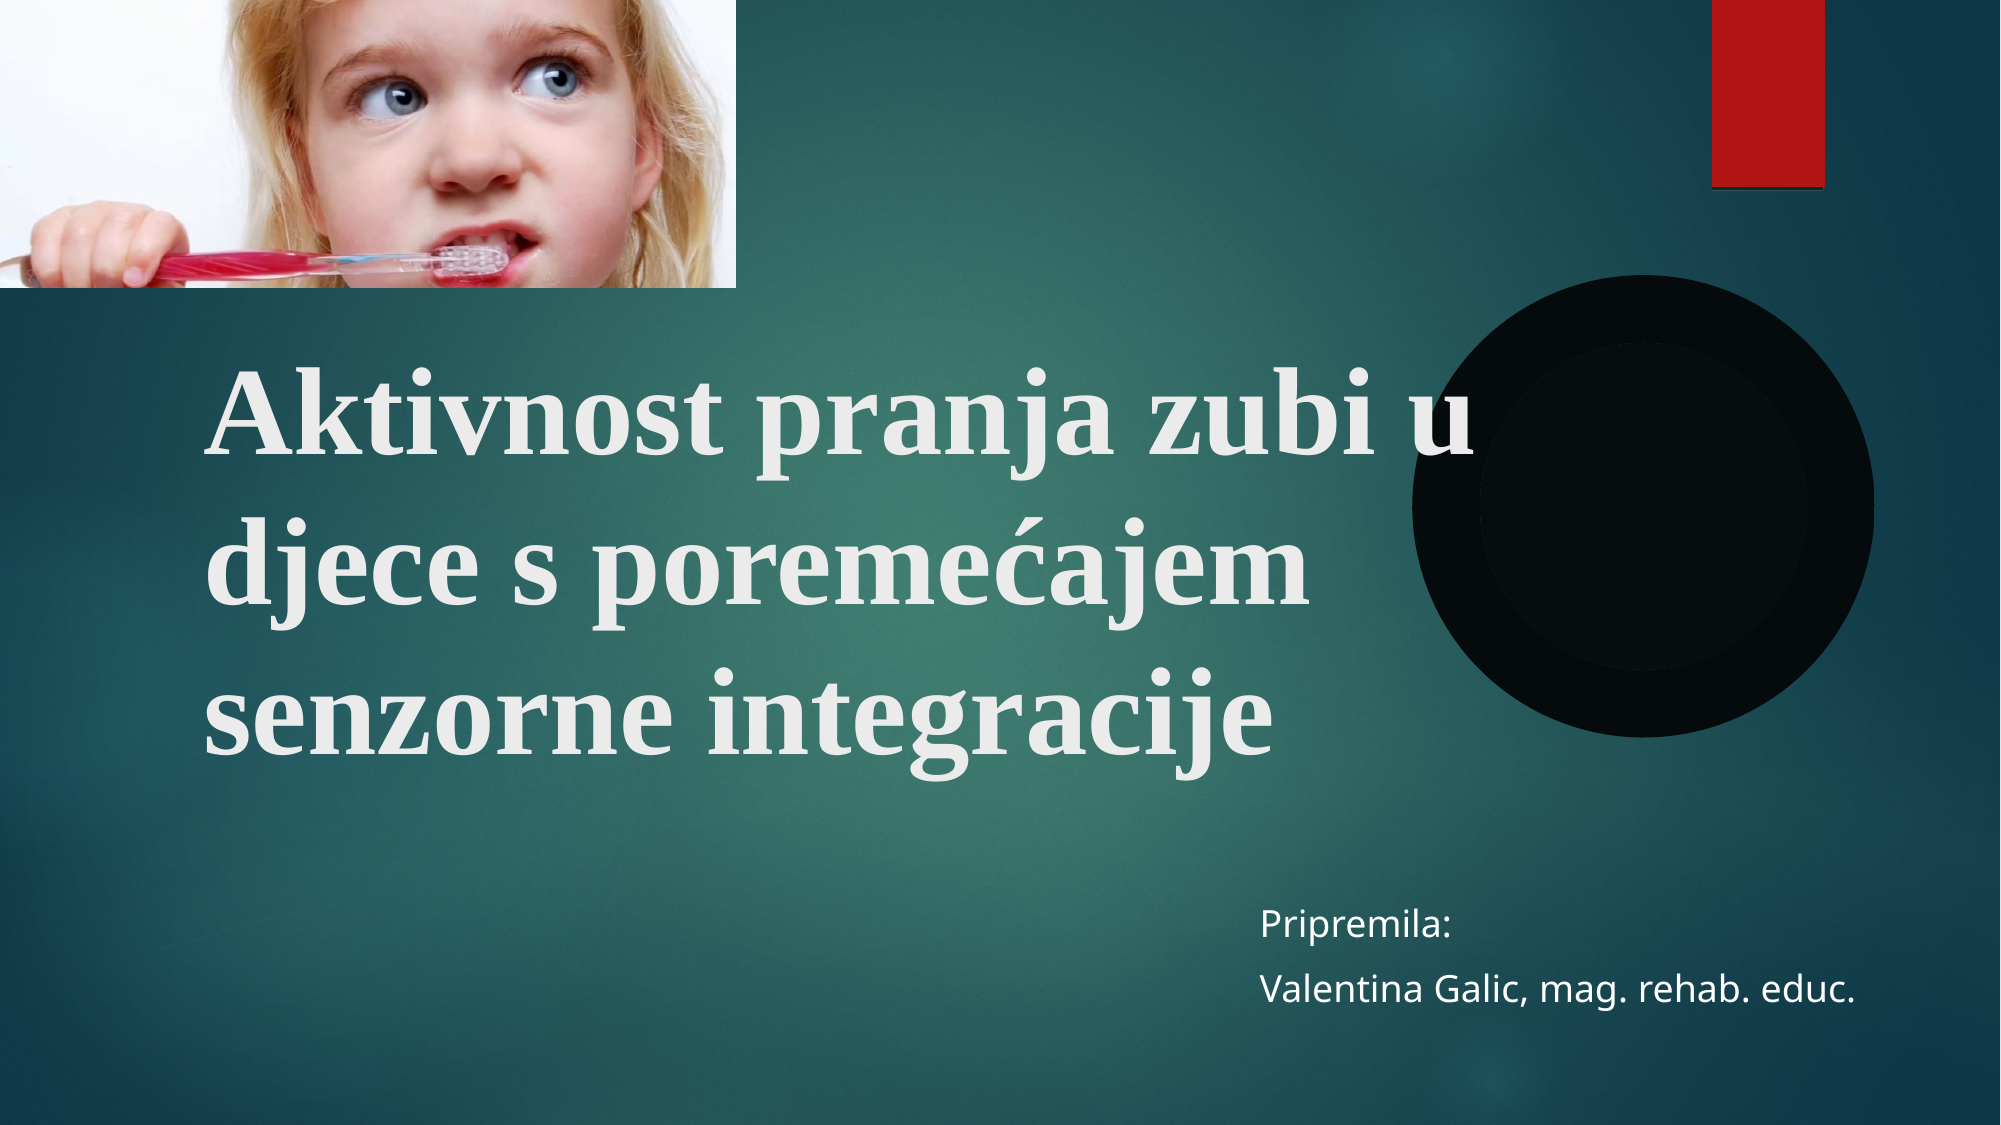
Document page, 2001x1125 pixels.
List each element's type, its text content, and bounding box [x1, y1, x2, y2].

picture [0, 0, 736, 288]
list Pripremila: Valentina Galic, mag. rehab. educ. [1244, 892, 1966, 1125]
title Aktivnost pranja zubi u djece s poremećajem senzorne integracije [188, 321, 1731, 552]
